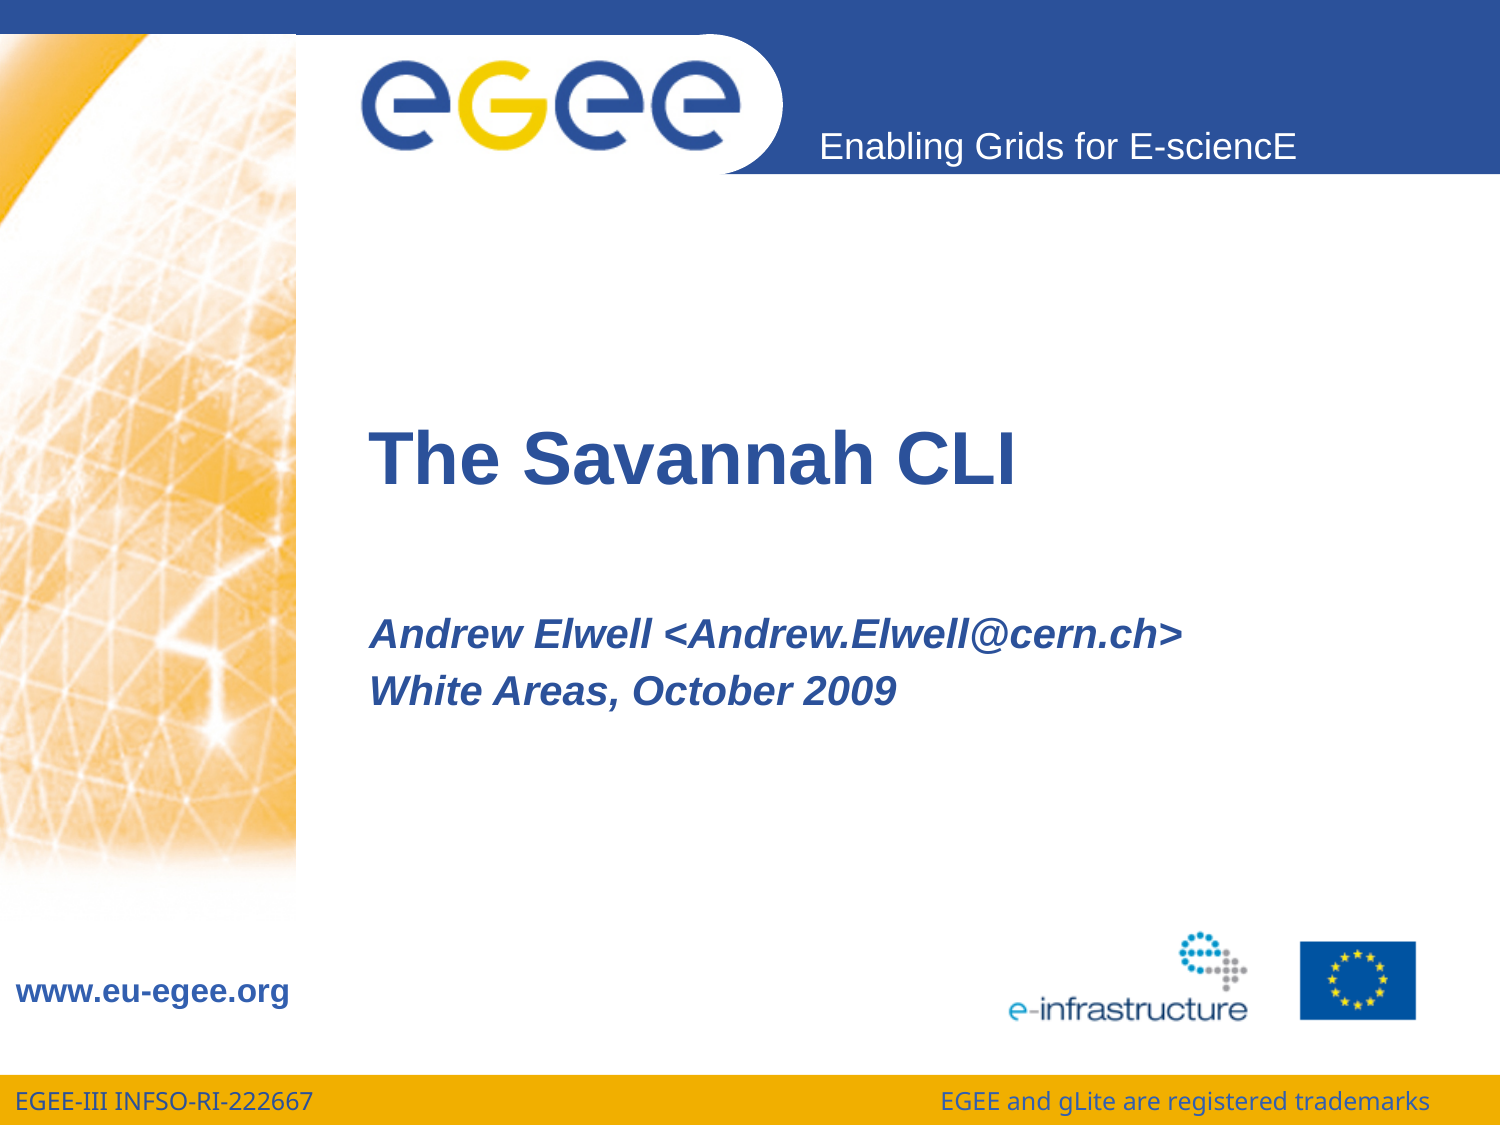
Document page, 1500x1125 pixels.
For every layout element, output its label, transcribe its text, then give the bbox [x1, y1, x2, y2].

subtitle Andrew Elwell <Andrew.Elwell@cern.ch> White Areas, October 2009 [354, 603, 1424, 833]
picture [0, 34, 296, 921]
picture [1291, 934, 1424, 1028]
picture [355, 56, 748, 154]
title The Savannah CLI [353, 409, 1423, 586]
picture [1003, 925, 1254, 1028]
